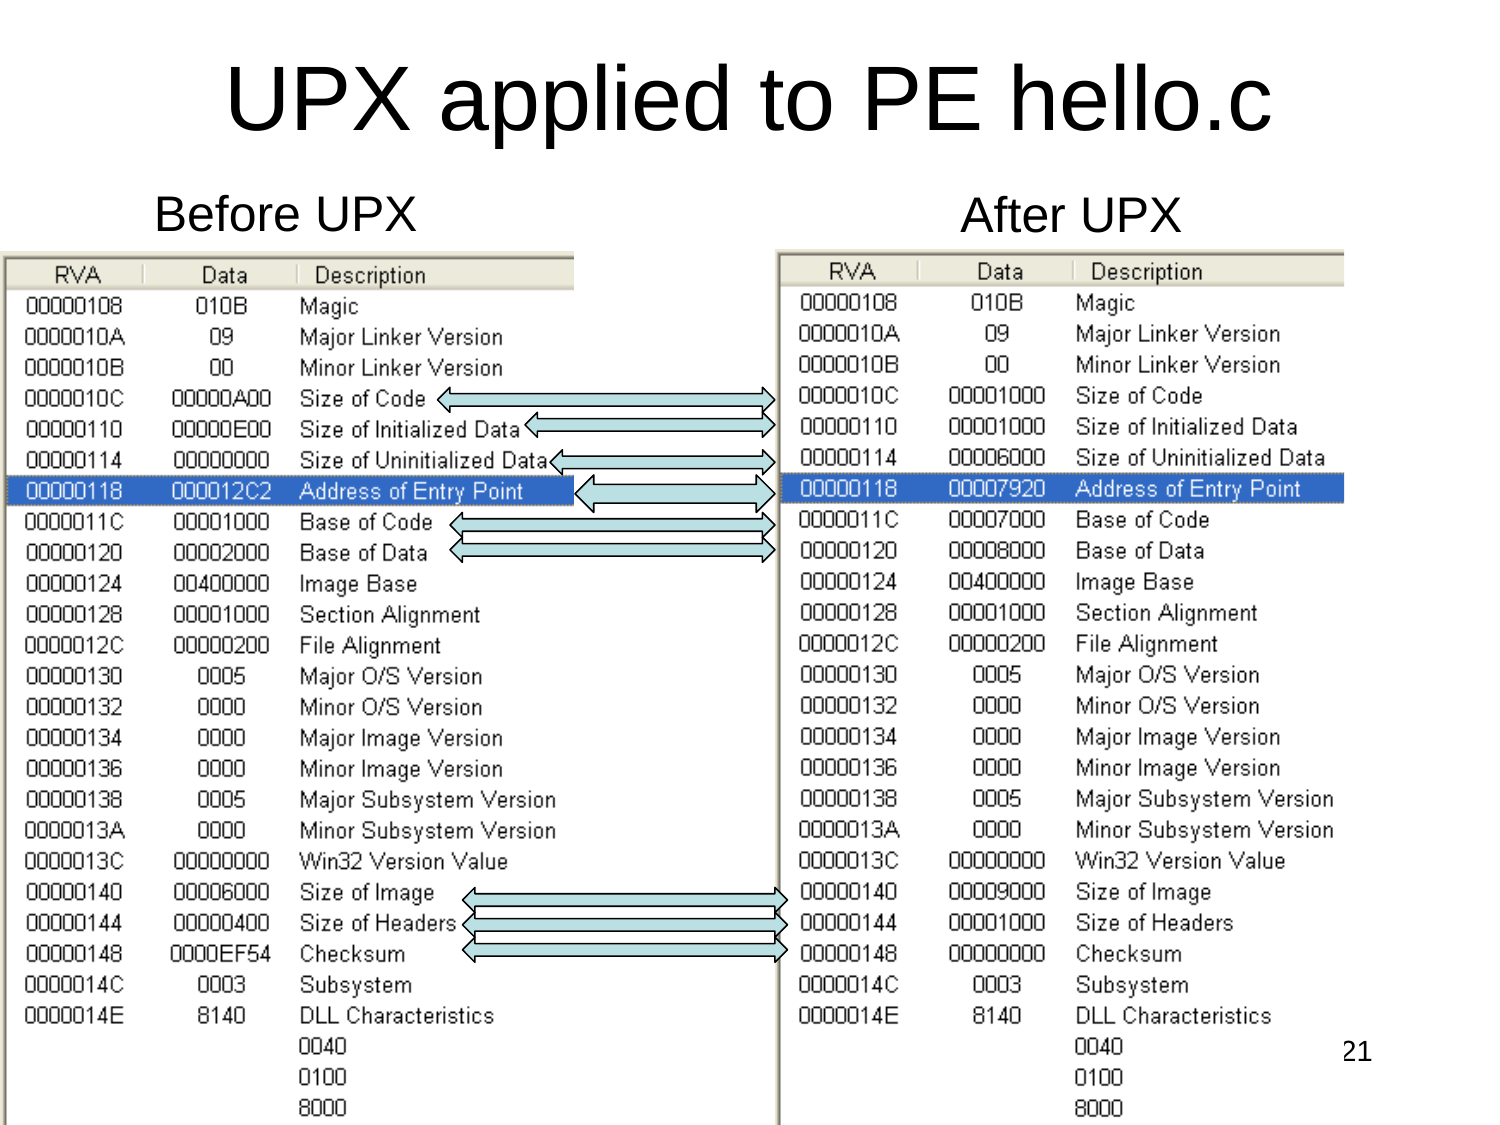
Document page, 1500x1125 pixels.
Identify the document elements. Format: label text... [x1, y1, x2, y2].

text_box <number> [1345, 1025, 1388, 1101]
picture [774, 249, 1345, 1125]
title UPX applied to PE hello.c [0, 0, 1500, 188]
text_box After UPX [945, 174, 1198, 251]
text_box [549, 449, 776, 475]
text_box Before UPX [139, 174, 433, 250]
text_box [437, 387, 775, 438]
picture [0, 251, 574, 1125]
text_box [449, 512, 775, 563]
picture [463, 532, 574, 543]
picture [475, 932, 574, 943]
picture [475, 907, 574, 918]
text_box [575, 474, 776, 513]
text_box [462, 887, 788, 963]
